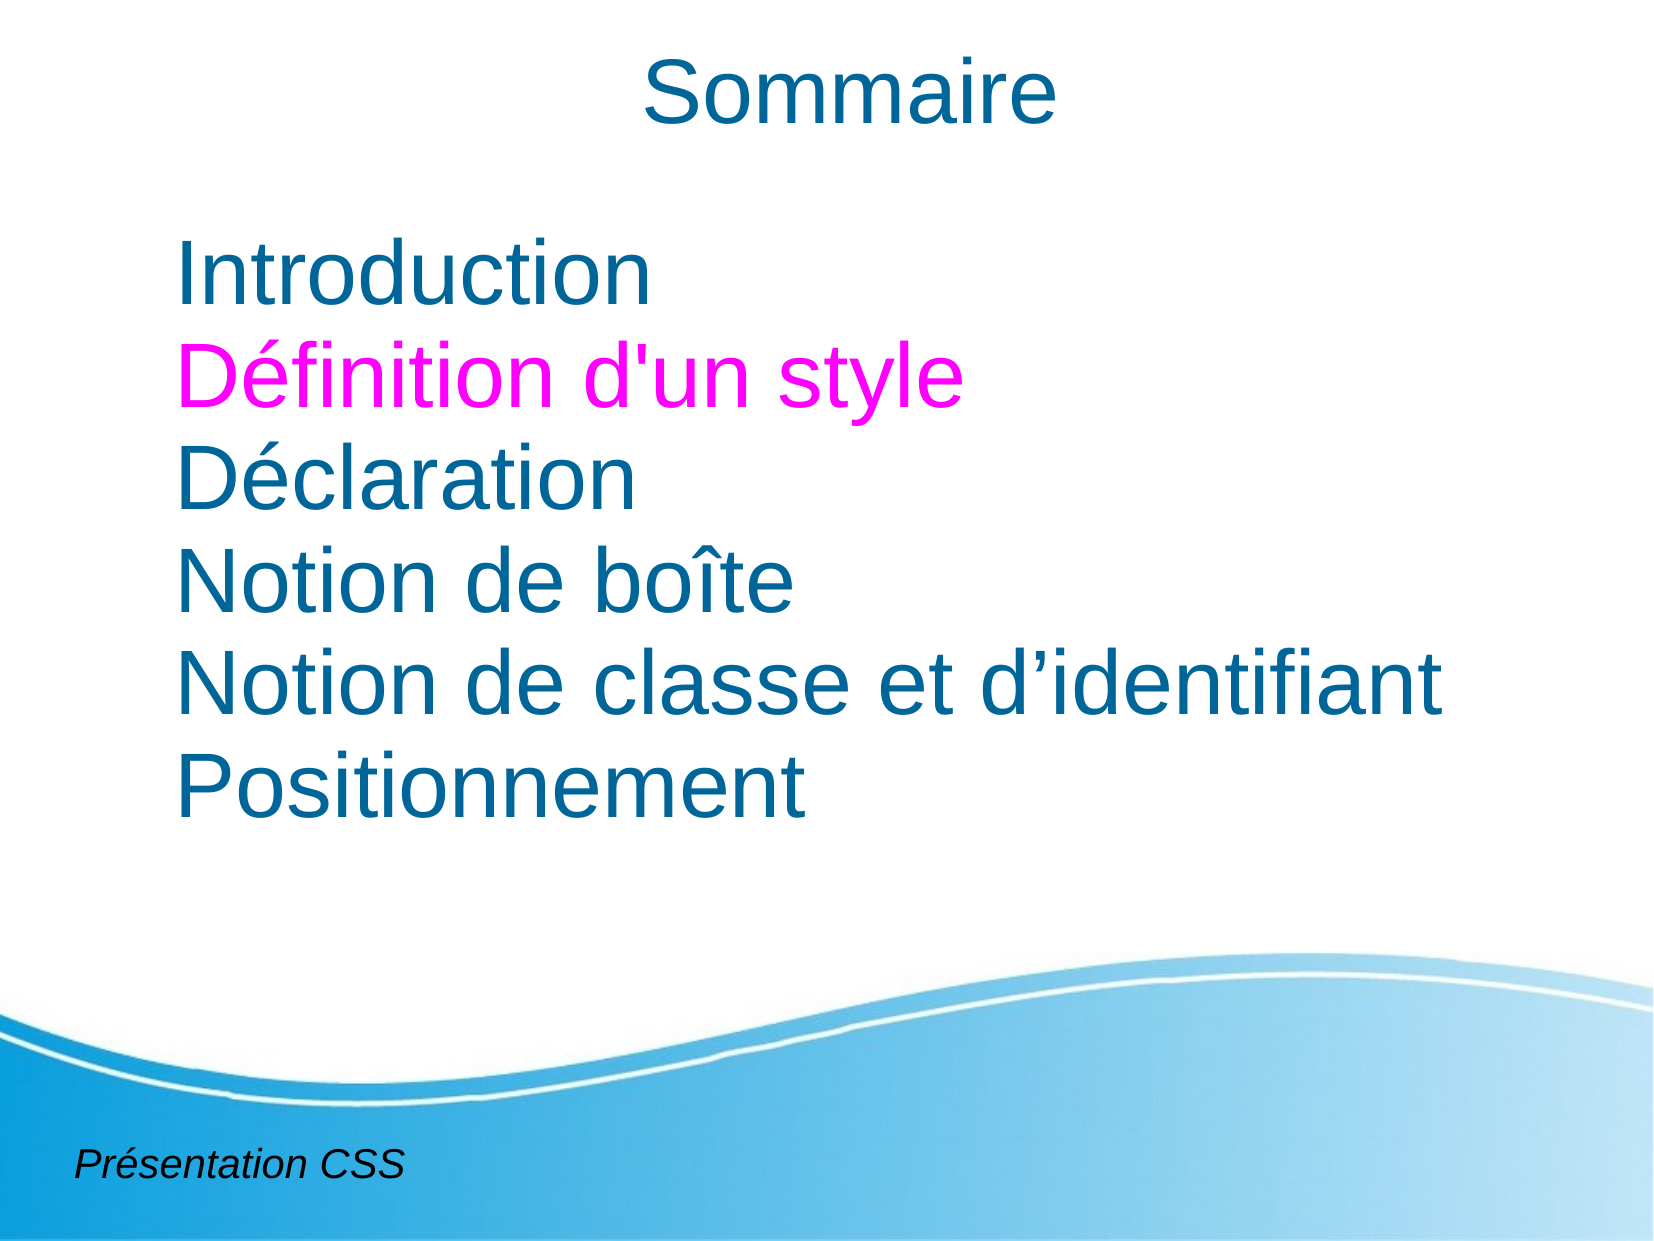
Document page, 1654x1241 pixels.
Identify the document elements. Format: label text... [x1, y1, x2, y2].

title Sommaire [106, 0, 1595, 196]
picture [0, 952, 1654, 1241]
title Introduction Définition d'un style Déclaration Notion de boîte Notion de classe et d’identifiant Positionnement [174, 221, 1558, 837]
